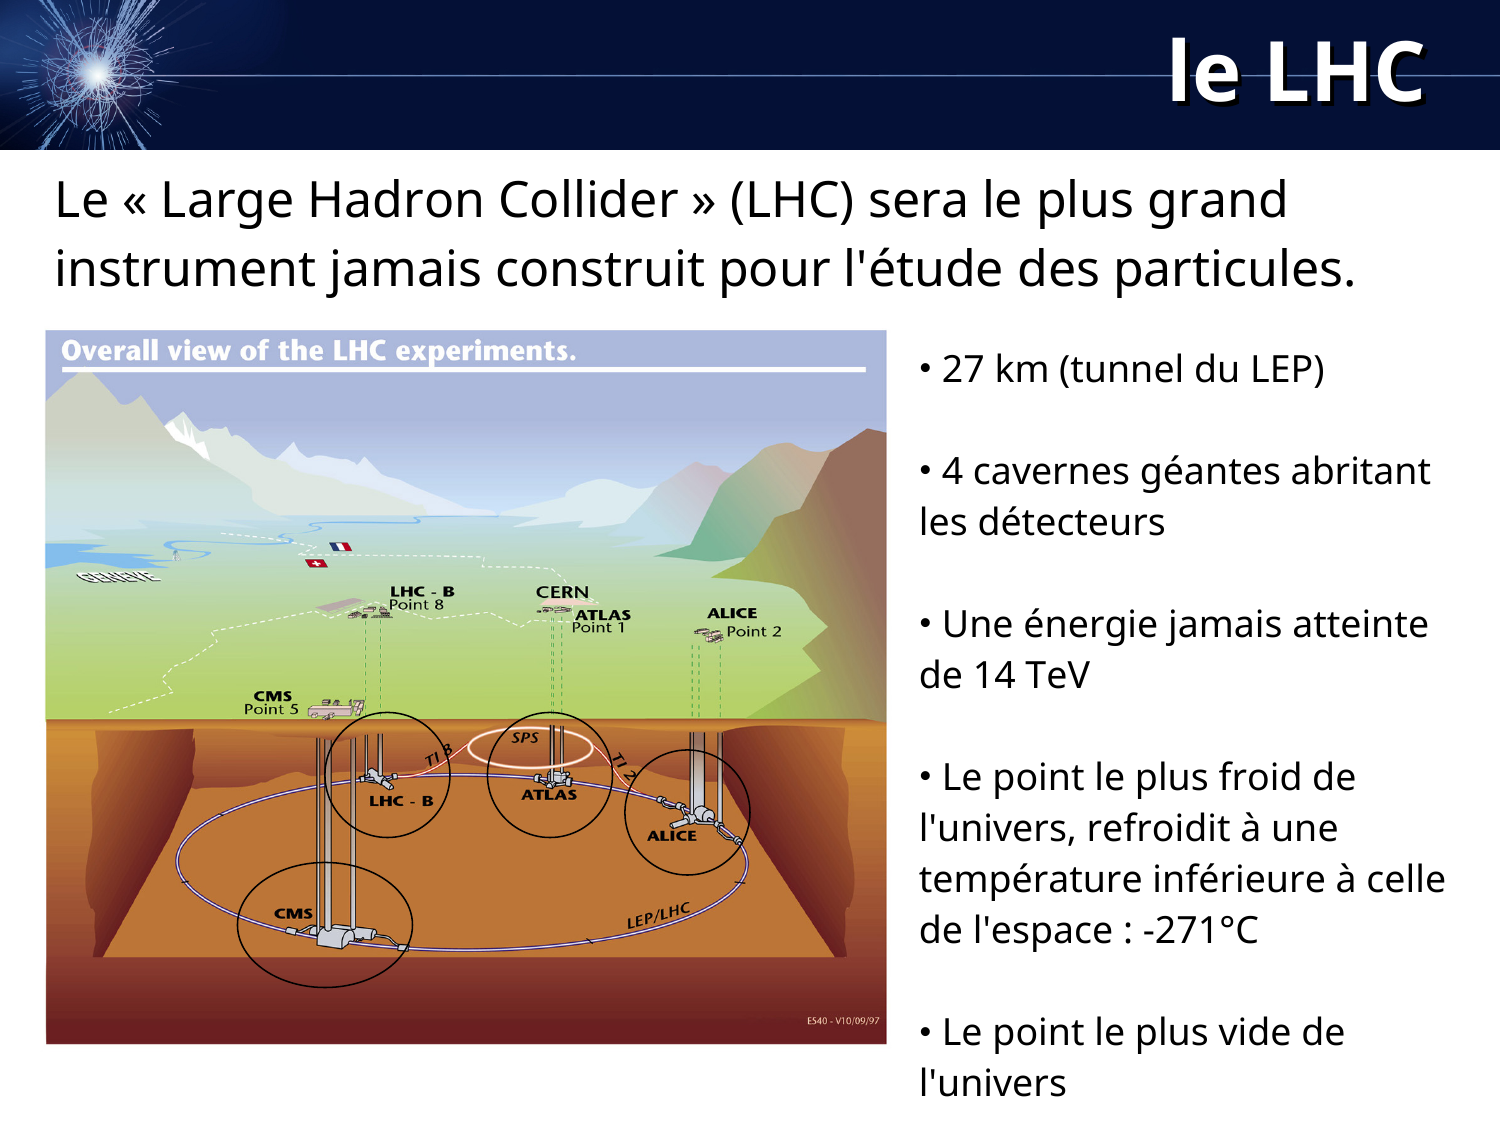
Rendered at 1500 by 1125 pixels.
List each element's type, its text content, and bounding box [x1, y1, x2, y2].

picture [29, 317, 905, 1063]
picture [0, 0, 1500, 150]
text_box Le « Large Hadron Collider » (LHC) sera le plus grand instrument jamais construit pour l'étude des particules. [40, 156, 1477, 355]
title le LHC [1152, 11, 1500, 128]
text_box 27 km (tunnel du LEP) 4 cavernes géantes abritant les détecteurs Une énergie jamais atteinte de 14 TeV Le point le plus froid de l'univers, refroidit à une température inférieure à celle de l'espace : -271°C Le point le plus vide de l'univers [904, 334, 1477, 1004]
